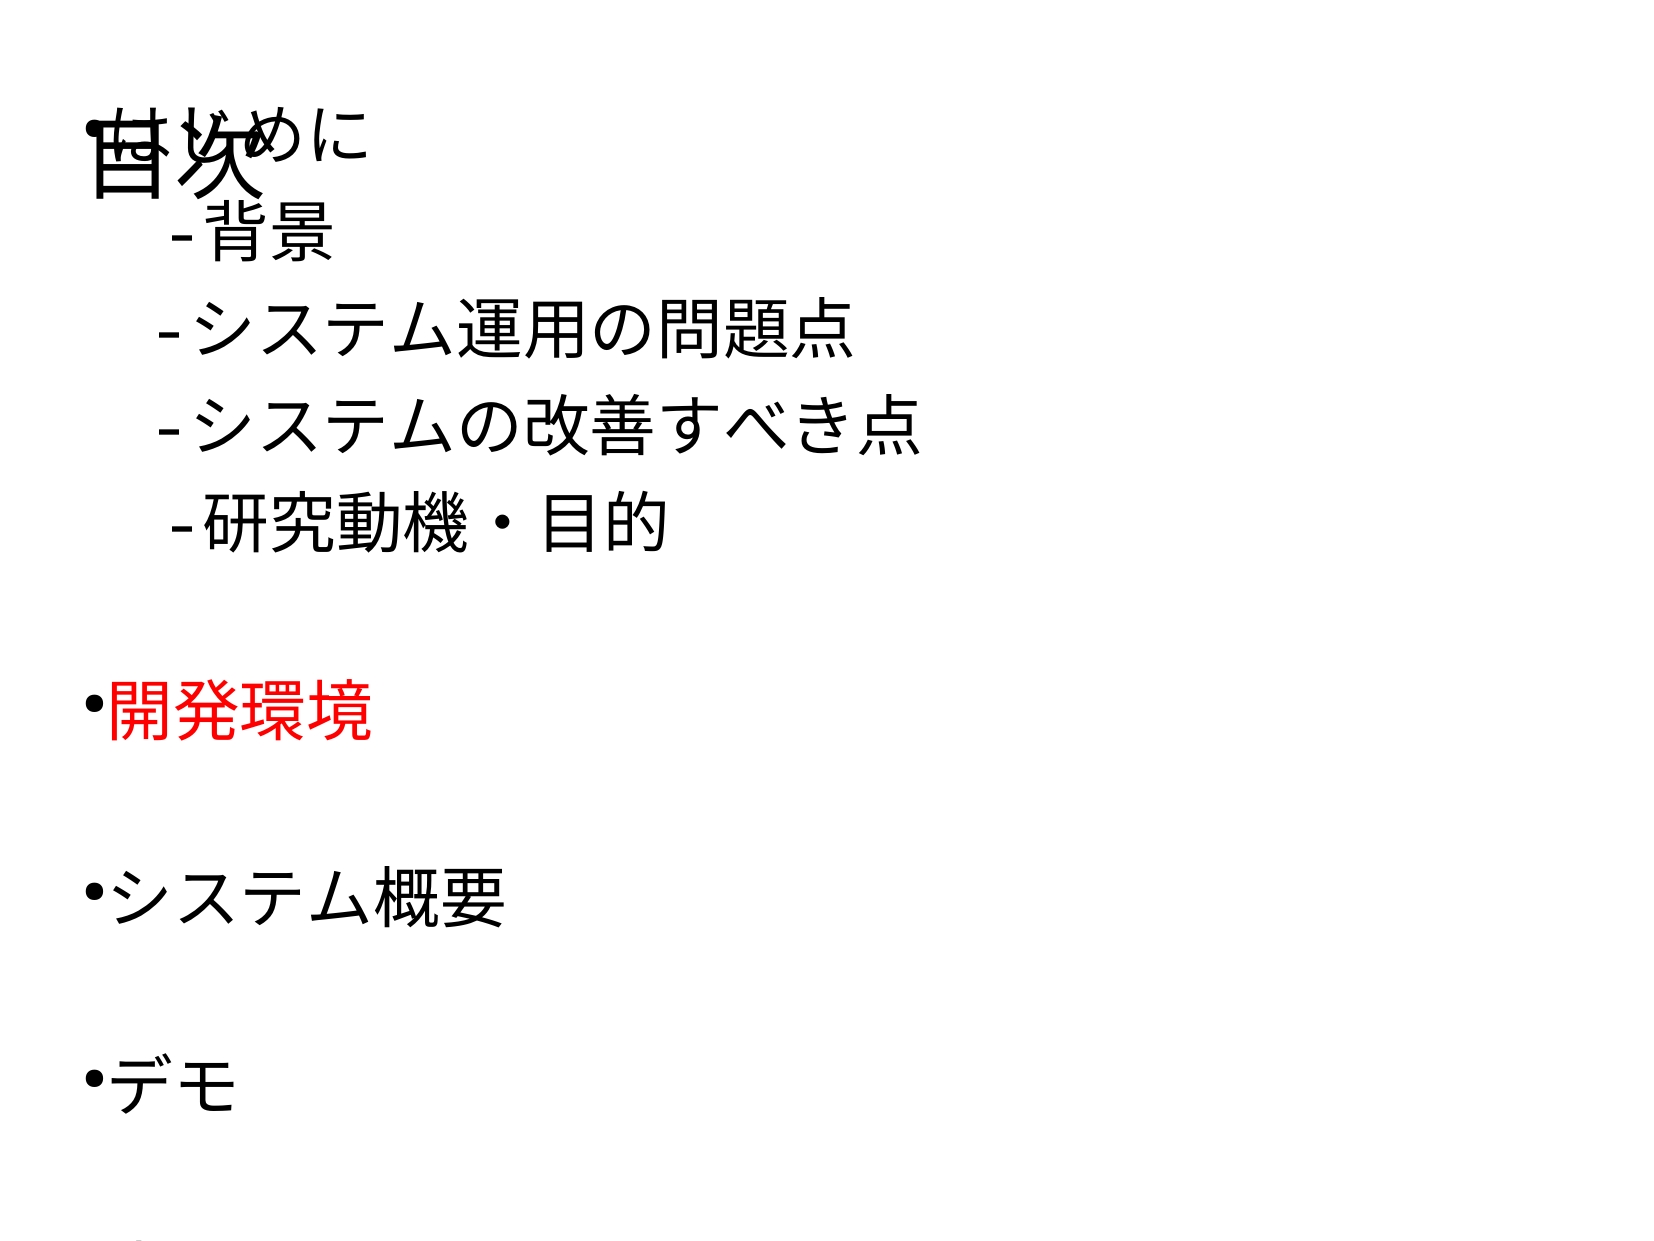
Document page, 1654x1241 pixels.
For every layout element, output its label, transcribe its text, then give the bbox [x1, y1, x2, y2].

title 目次 [220, 240, 251, 246]
title 目次 [82, 56, 1571, 250]
title 目次 [287, 237, 318, 243]
subtitle はじめに -背景 -システム運用の問題点 -システムの改善すべき点 -研究動機・目的 開発環境 システム概要 デモ 今後の課題 [82, 265, 1571, 1134]
title 目次 [220, 231, 251, 236]
